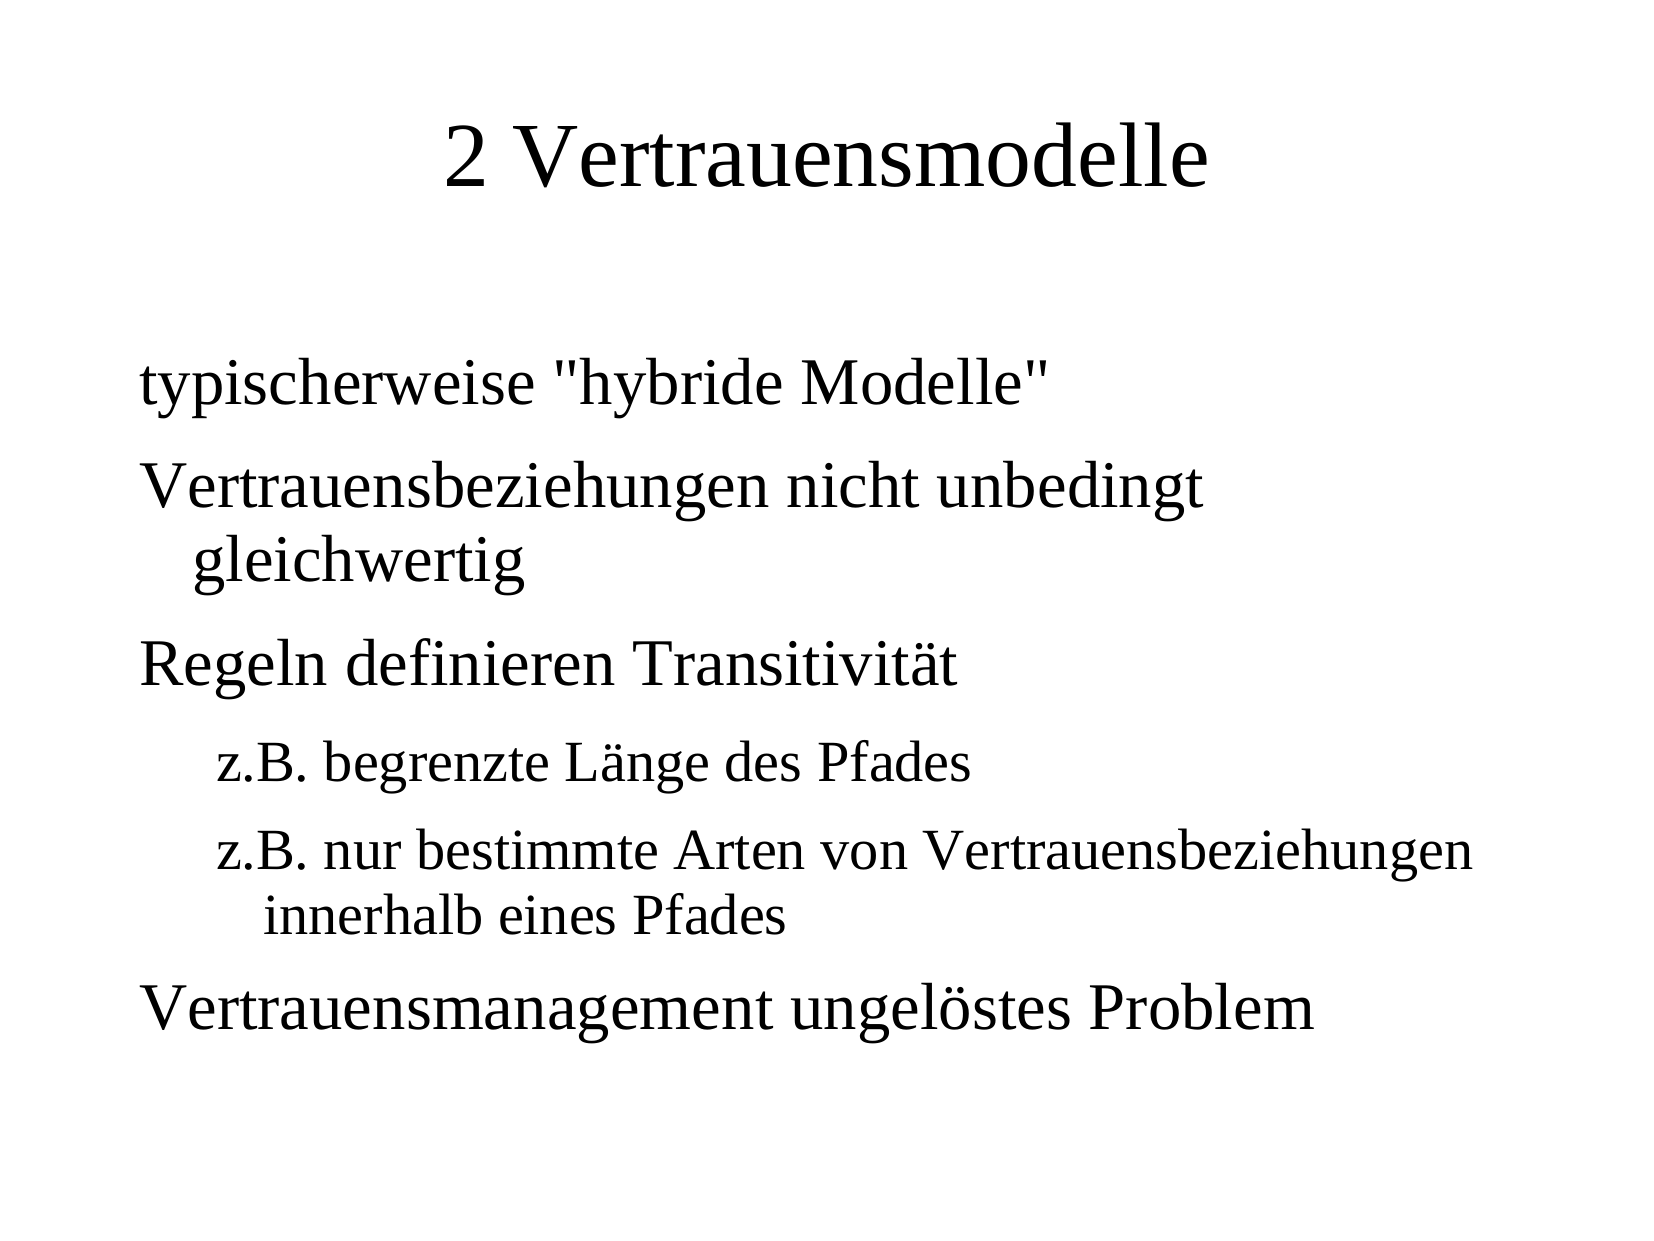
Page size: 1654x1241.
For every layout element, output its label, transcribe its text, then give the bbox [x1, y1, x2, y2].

list typischerweise "hybride Modelle" Vertrauensbeziehungen nicht unbedingt gleichwertig Regeln definieren Transitivität z.B. begrenzte Länge des Pfades z.B. nur bestimmte Arten von Vertrauensbeziehungen innerhalb eines Pfades Vertrauensmanagement ungelöstes Problem [121, 344, 1534, 1127]
title 2 Vertrauensmodelle [121, 102, 1534, 311]
